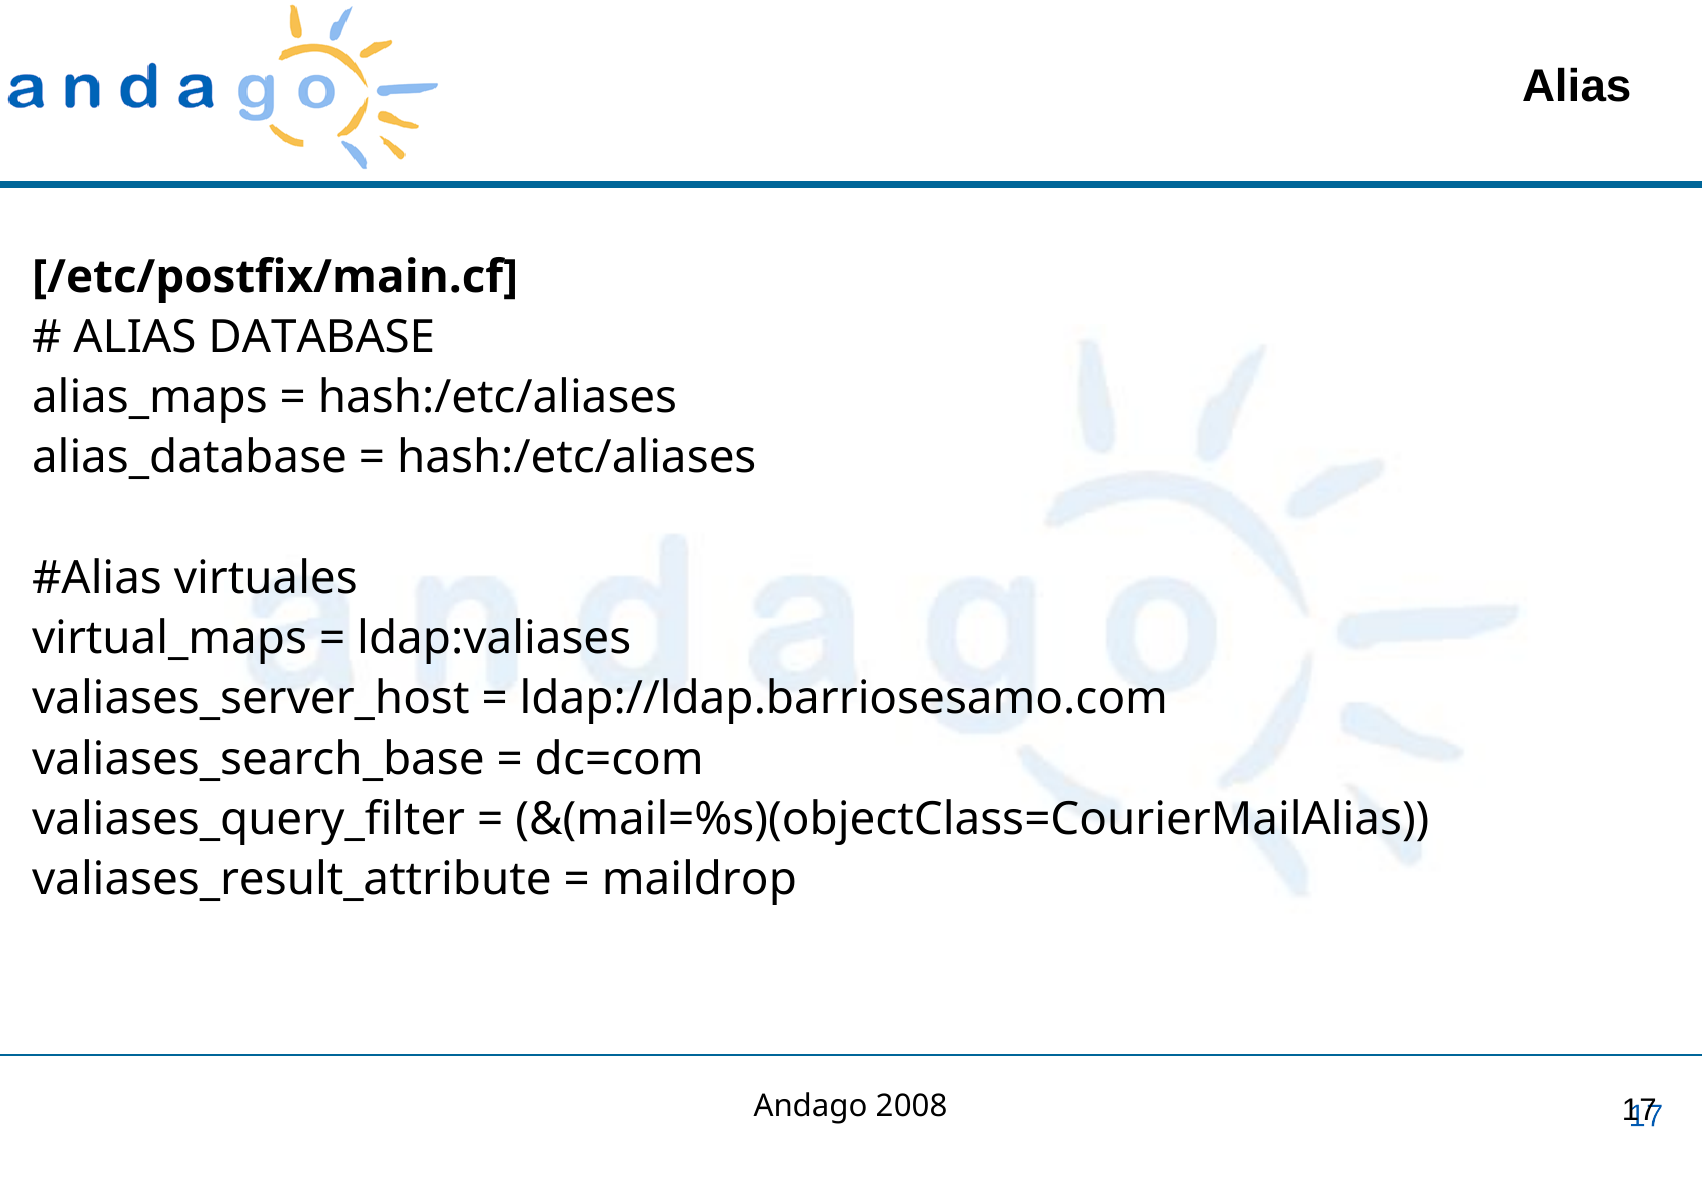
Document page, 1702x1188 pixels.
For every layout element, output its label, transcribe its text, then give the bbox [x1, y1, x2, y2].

subtitle [/etc/postfix/main.cf] # ALIAS DATABASE alias_maps = hash:/etc/aliases alias_database = hash:/etc/aliases #Alias virtuales virtual_maps = ldap:valiases valiases_server_host = ldap://ldap.barriosesamo.com valiases_search_base = dc=com valiases_query_filter = (&(mail=%s)(objectClass=CourierMailAlias)) valiases_result_attribute = maildrop [32, 288, 1676, 1111]
title Alias [255, 0, 1702, 181]
picture [0, 0, 255, 175]
